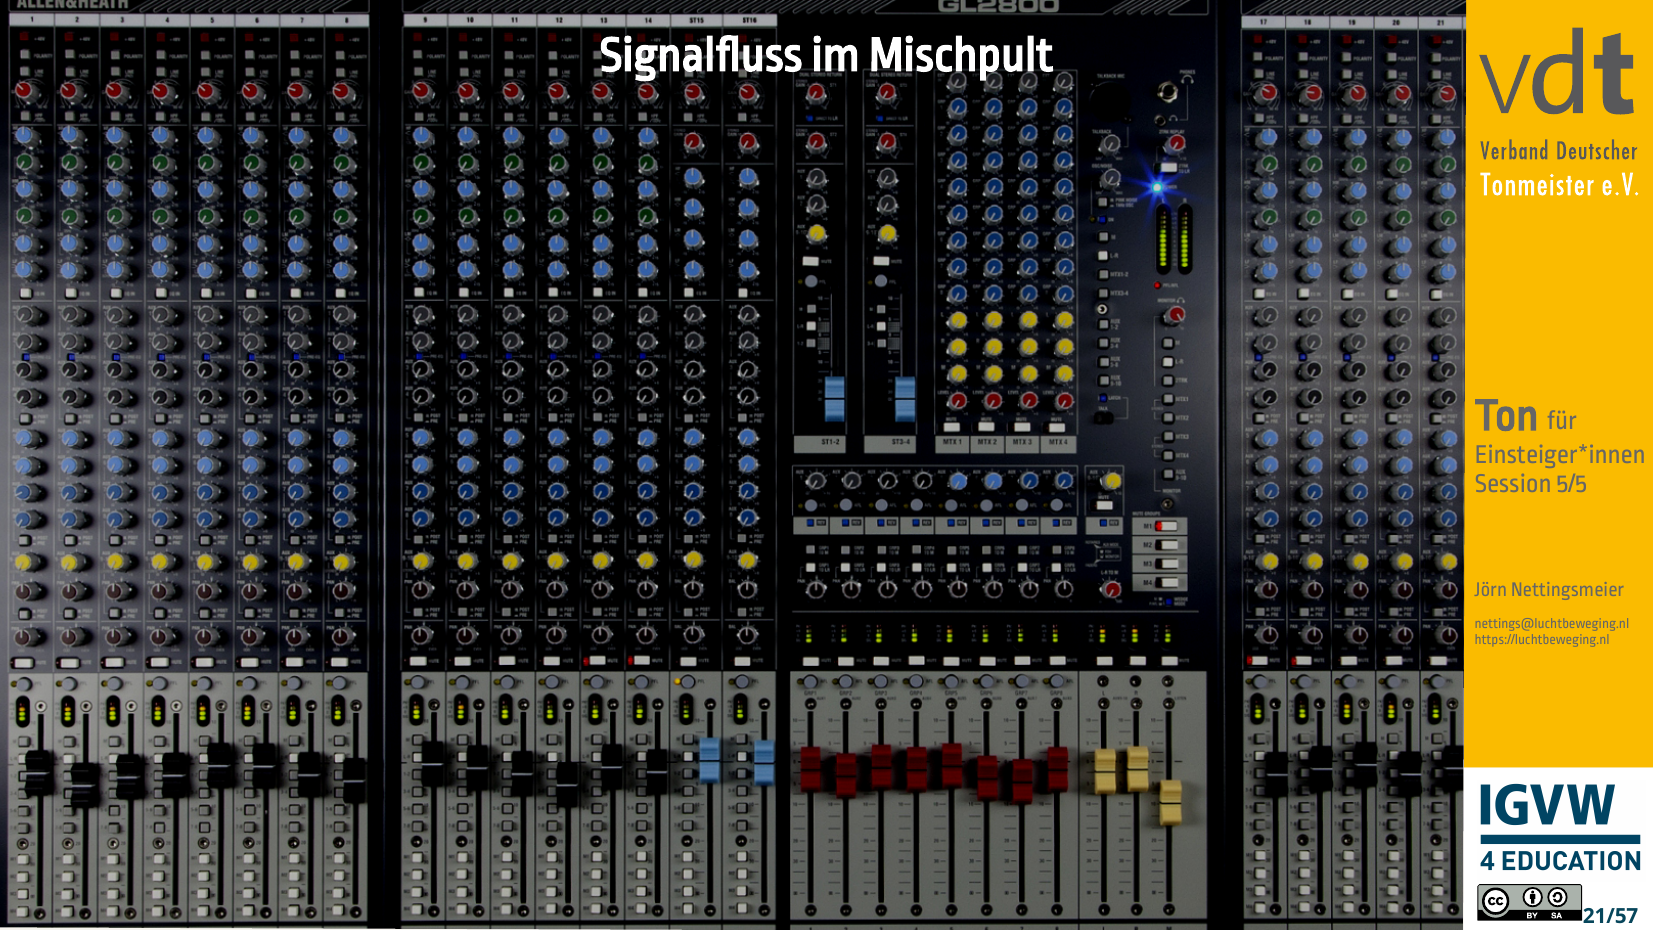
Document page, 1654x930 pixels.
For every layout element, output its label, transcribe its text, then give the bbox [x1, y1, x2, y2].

picture [1477, 780, 1646, 882]
title Signalfluss im Mischpult [82, 4, 1571, 107]
picture [0, 0, 1467, 930]
